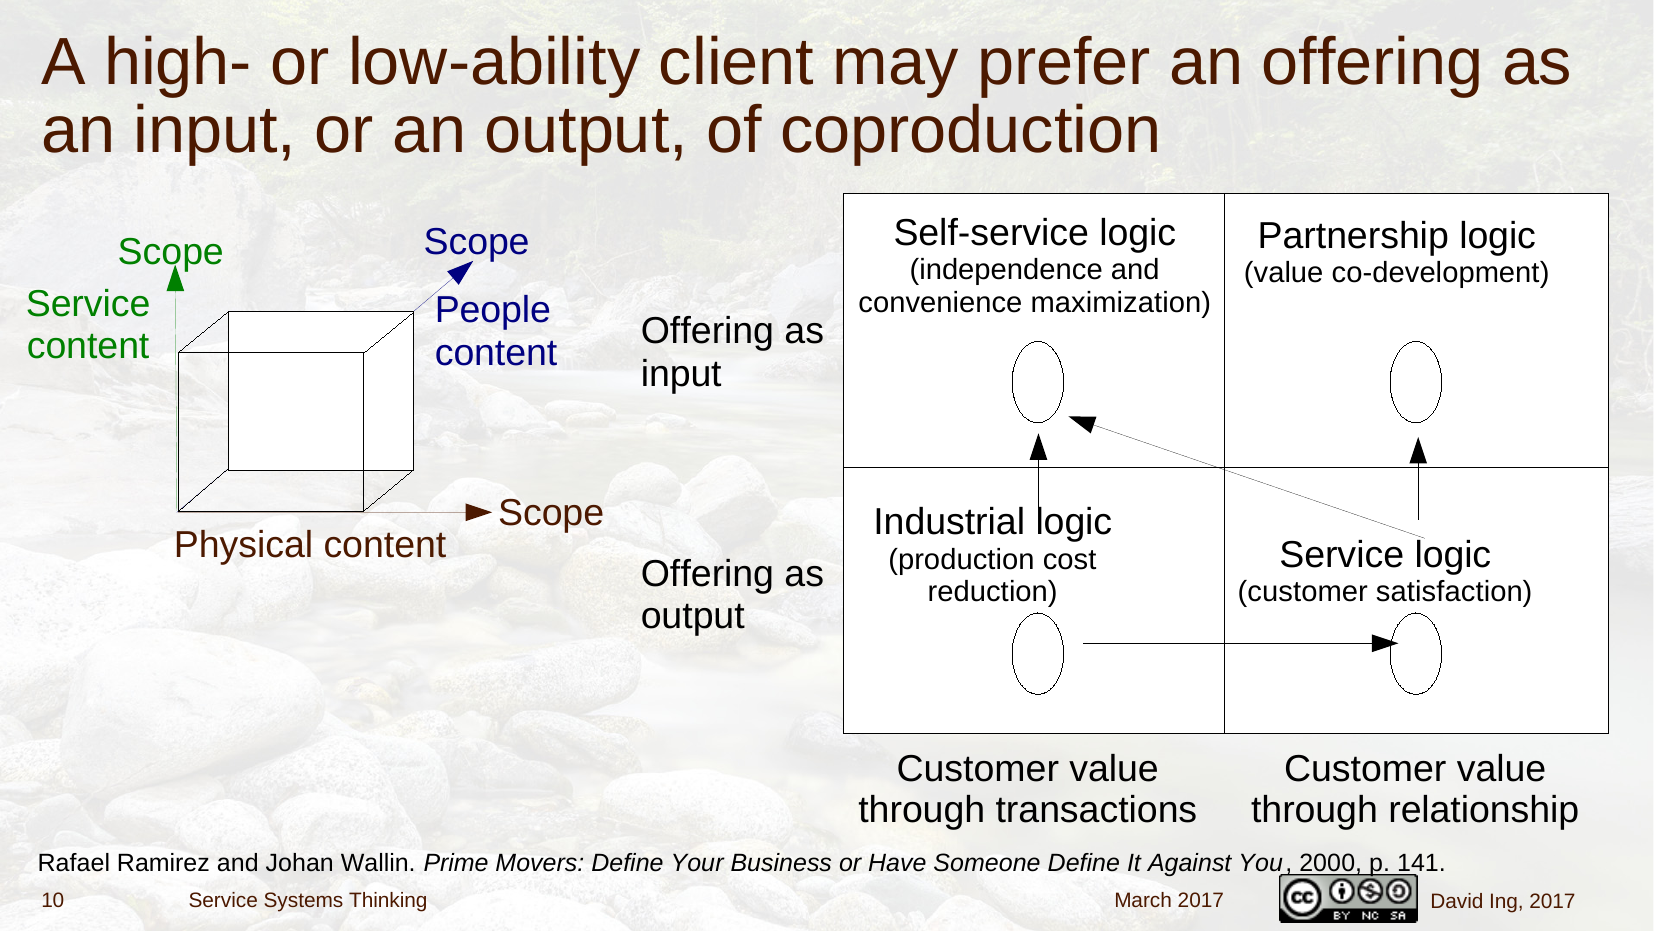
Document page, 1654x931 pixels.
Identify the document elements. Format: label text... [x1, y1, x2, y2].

title A high- or low-ability client may prefer an offering as an input, or an output, of coproduction [41, 30, 1613, 174]
text_box Offering as output [626, 529, 858, 644]
picture [0, 0, 1654, 931]
text_box Physical content [159, 516, 485, 573]
text_box Service content [11, 274, 204, 374]
text_box Scope [483, 484, 629, 541]
text_box Scope [408, 213, 554, 270]
text_box People content [420, 281, 586, 381]
text_box [228, 353, 363, 471]
text_box Service logic (customer satisfaction) [1222, 505, 1594, 616]
text_box [228, 311, 414, 471]
text_box Customer value through relationship [1236, 728, 1606, 839]
text_box [843, 193, 1229, 200]
text_box [843, 297, 1609, 734]
text_box Partnership logic (value co-development) [1229, 186, 1609, 297]
text_box Self-service logic (independence and convenience maximization) [843, 200, 1229, 327]
text_box Offering as input [626, 287, 858, 402]
text_box Customer value through transactions [843, 728, 1225, 839]
text_box Rafael Ramirez and Johan Wallin. Prime Movers: Define Your Business or Have Someone Define It Against You, 2000, p. 141. [37, 848, 1501, 892]
text_box Industrial logic (production cost reduction) [858, 493, 1229, 616]
text_box Scope [102, 223, 249, 280]
